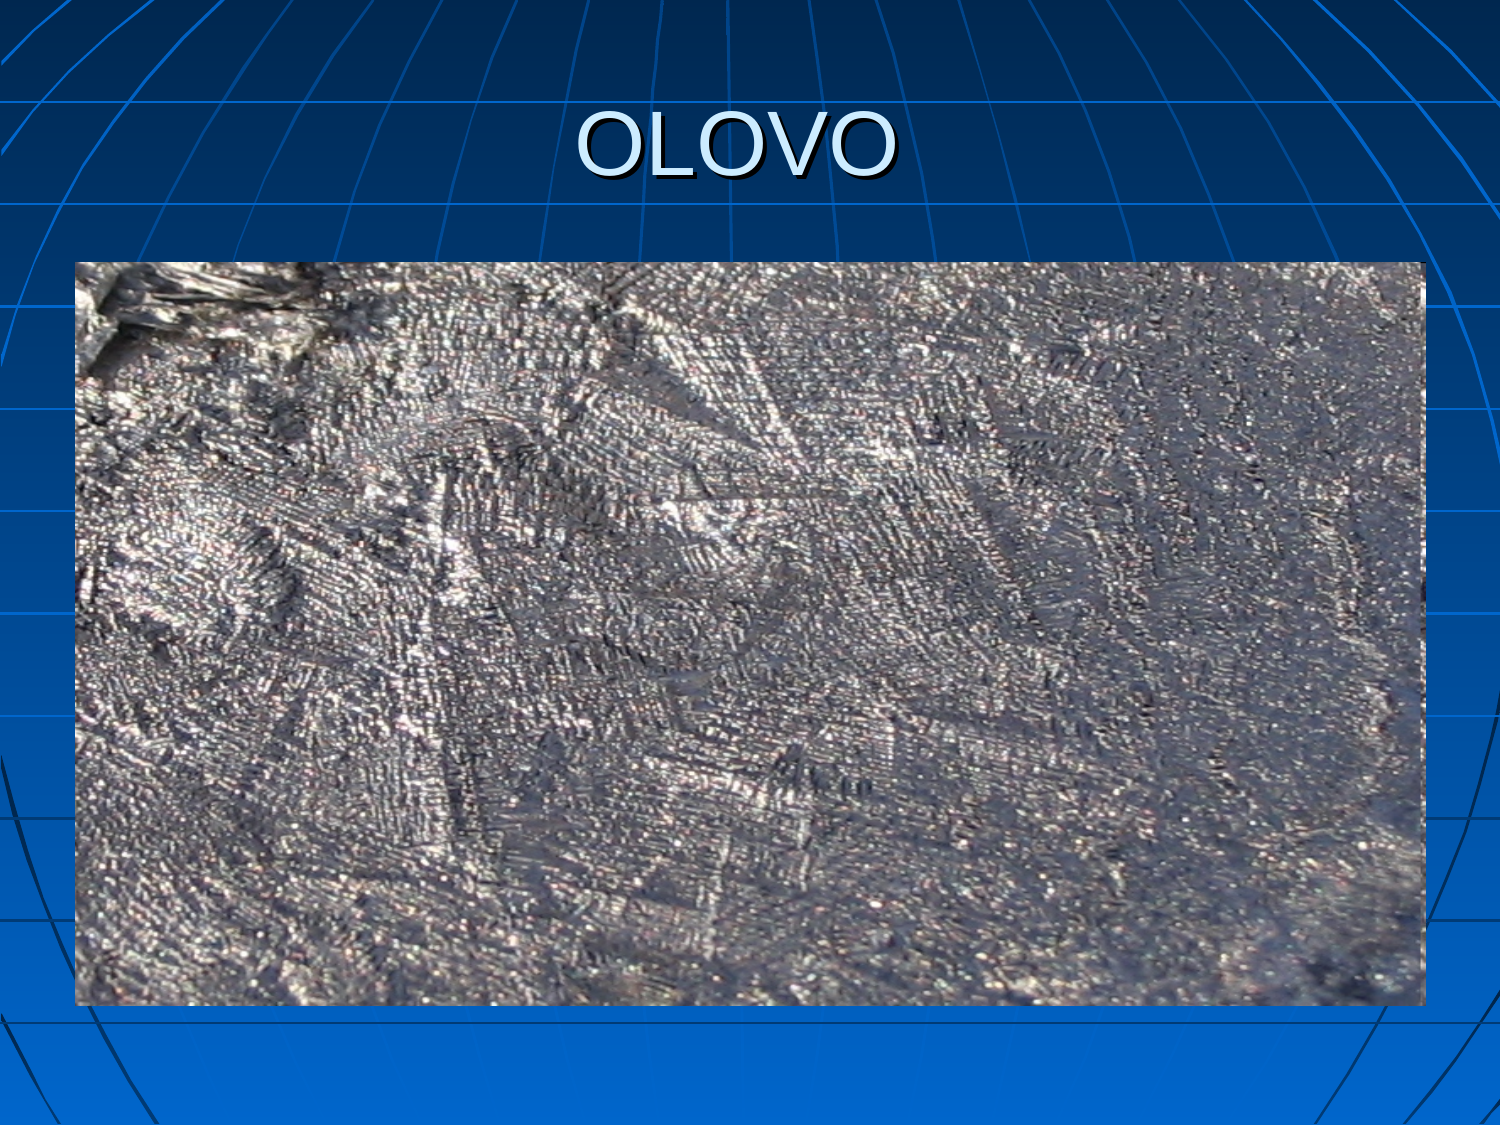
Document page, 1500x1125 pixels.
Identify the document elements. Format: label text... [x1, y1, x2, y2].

title OLOVO [75, 45, 1426, 233]
picture [75, 262, 1426, 1006]
